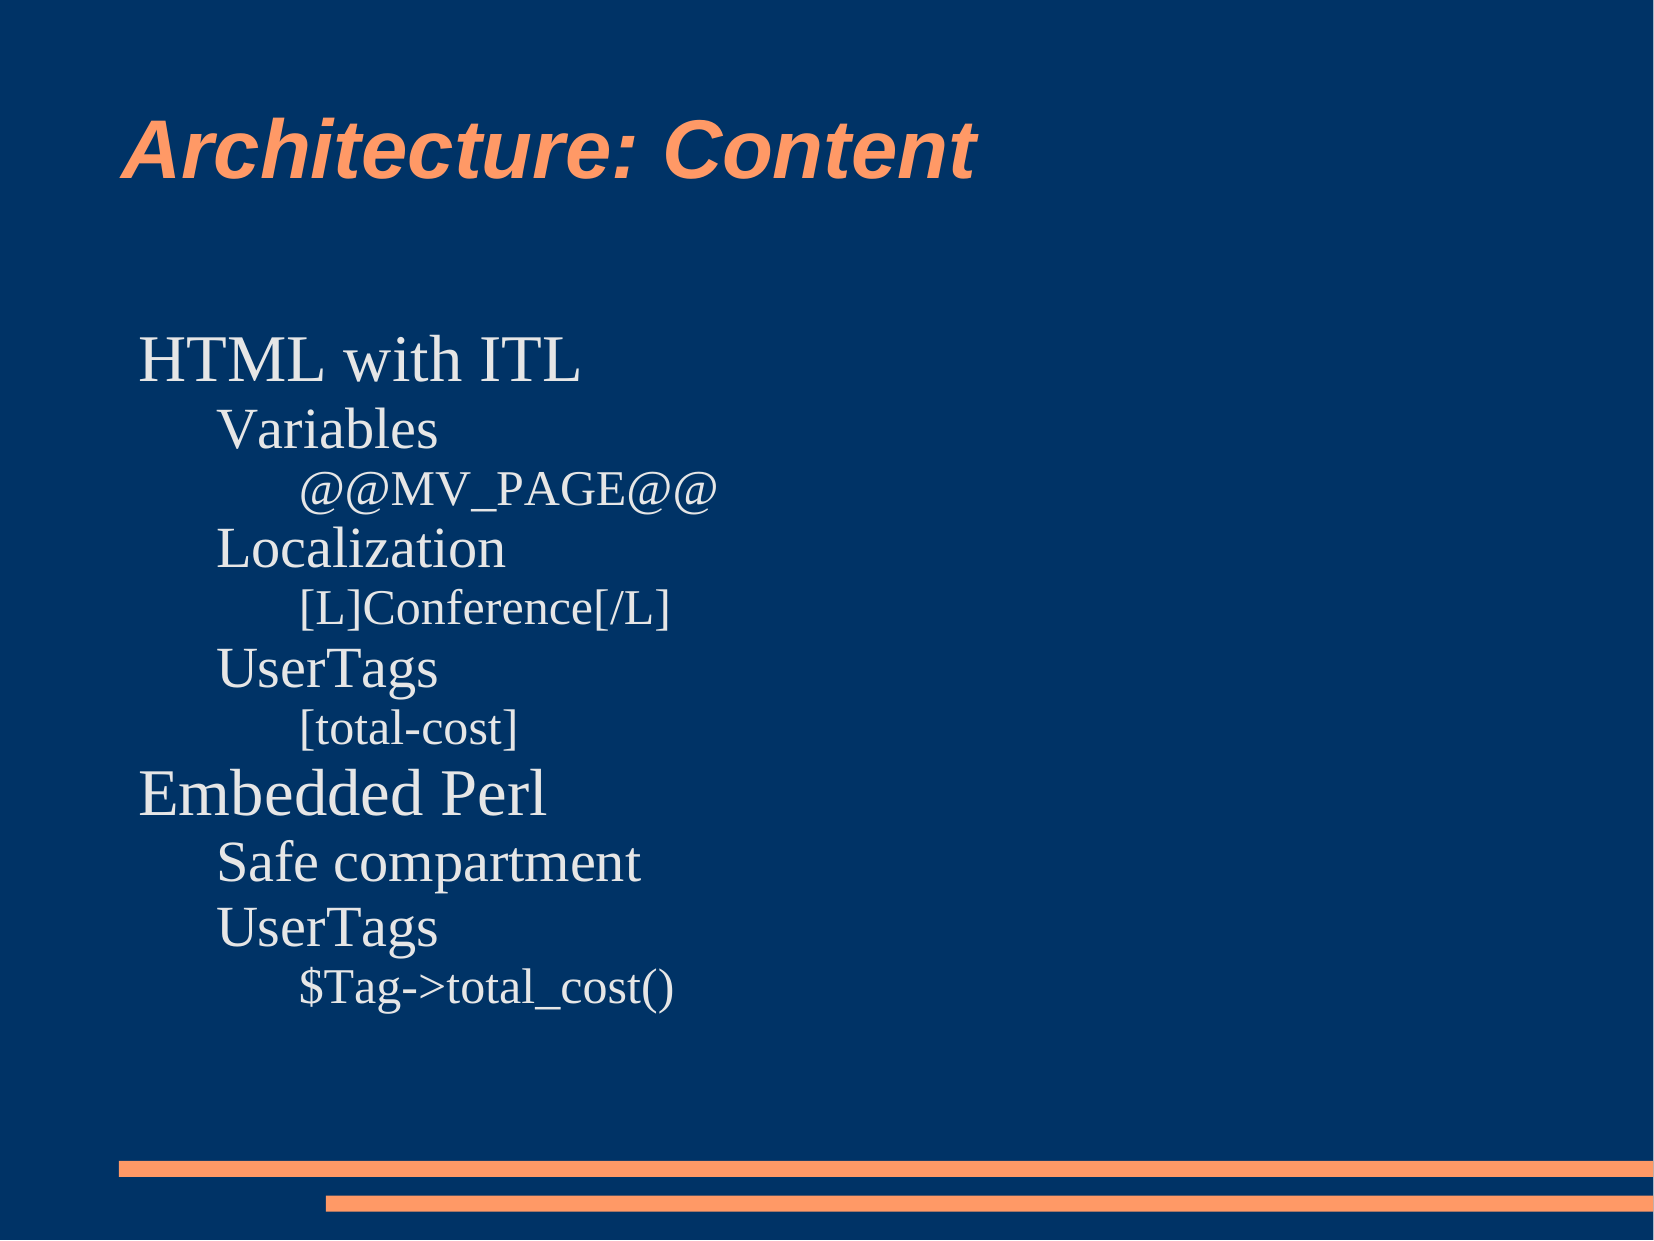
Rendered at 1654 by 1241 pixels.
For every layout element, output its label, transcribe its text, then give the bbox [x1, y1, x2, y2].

list HTML with ITL Variables @@MV_PAGE@@ Localization [L]Conference[/L] UserTags [total-cost] Embedded Perl Safe compartment UserTags $Tag->total_cost() [121, 322, 1561, 1133]
title Architecture: Content [121, 46, 1534, 254]
